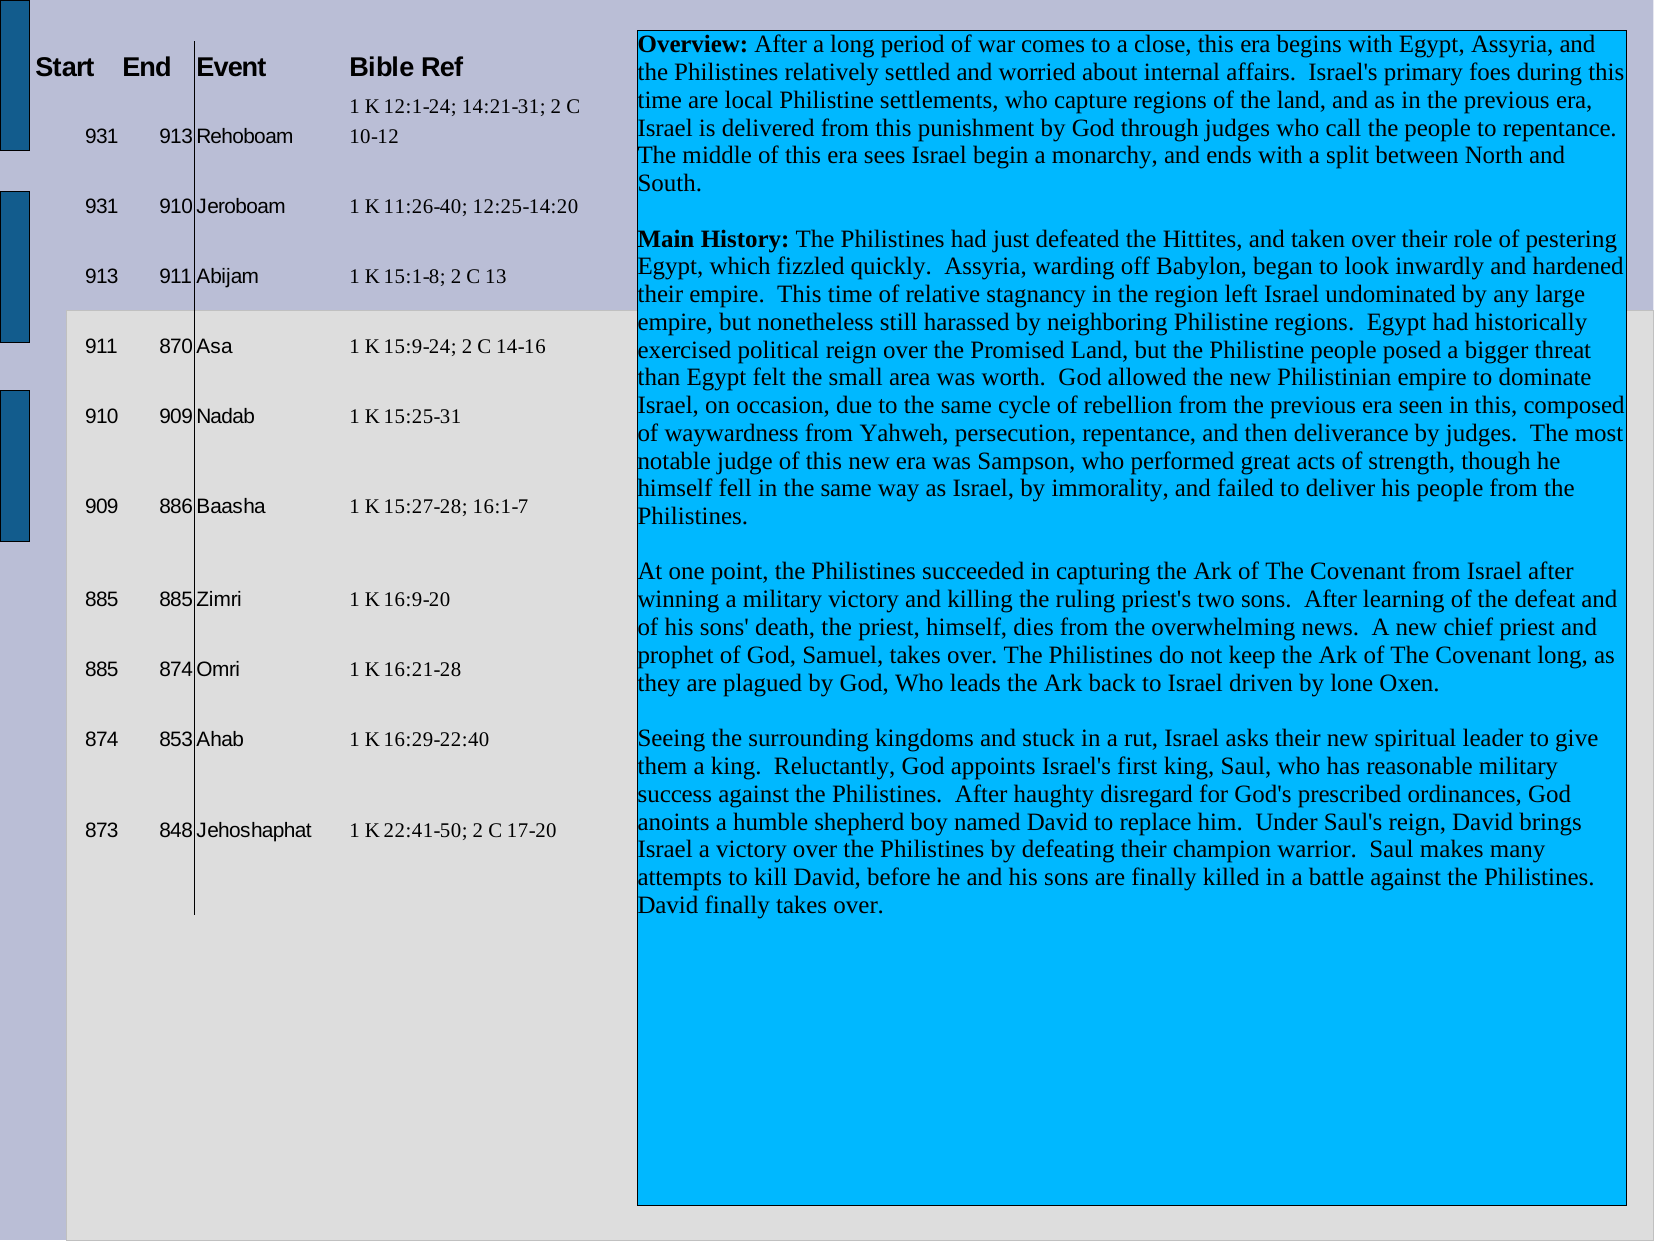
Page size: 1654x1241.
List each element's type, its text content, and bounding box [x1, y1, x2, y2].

chart [33, 41, 607, 918]
text_box Overview: After a long period of war comes to a close, this era begins with Egypt, Assyria, and the Philistines relatively settled and worried about internal affairs. Israel's primary foes during this time are local Philistine settlements, who capture regions of the land, and as in the previous era, Israel is delivered from this punishment by God through judges who call the people to repentance. The middle of this era sees Israel begin a monarchy, and ends with a split between North and South. Main History: The Philistines had just defeated the Hittites, and taken over their role of pestering Egypt, which fizzled quickly. Assyria, warding off Babylon, began to look inwardly and hardened their empire. This time of relative stagnancy in the region left Israel undominated by any large empire, but nonetheless still harassed by neighboring Philistine regions. Egypt had historically exercised political reign over the Promised Land, but the Philistine people posed a bigger threat than Egypt felt the small area was worth. God allowed the new Philistinian empire to dominate Israel, on occasion, due to the same cycle of rebellion from the previous era seen in this, composed of waywardness from Yahweh, persecution, repentance, and then deliverance by judges. The most notable judge of this new era was Sampson, who performed great acts of strength, though he himself fell in the same way as Israel, by immorality, and failed to deliver his people from the Philistines. At one point, the Philistines succeeded in capturing the Ark of The Covenant from Israel after winning a military victory and killing the ruling priest's two sons. After learning of the defeat and of his sons' death, the priest, himself, dies from the overwhelming news. A new chief priest and prophet of God, Samuel, takes over. The Philistines do not keep the Ark of The Covenant long, as they are plagued by God, Who leads the Ark back to Israel driven by lone Oxen. Seeing the surrounding kingdoms and stuck in a rut, Israel asks their new spiritual leader to give them a king. Reluctantly, God appoints Israel's first king, Saul, who has reasonable military success against the Philistines. After haughty disregard for God's prescribed ordinances, God anoints a humble shepherd boy named David to replace him. Under Saul's reign, David brings Israel a victory over the Philistines by defeating their champion warrior. Saul makes many attempts to kill David, before he and his sons are finally killed in a battle against the Philistines. David finally takes over. [637, 30, 1627, 1206]
